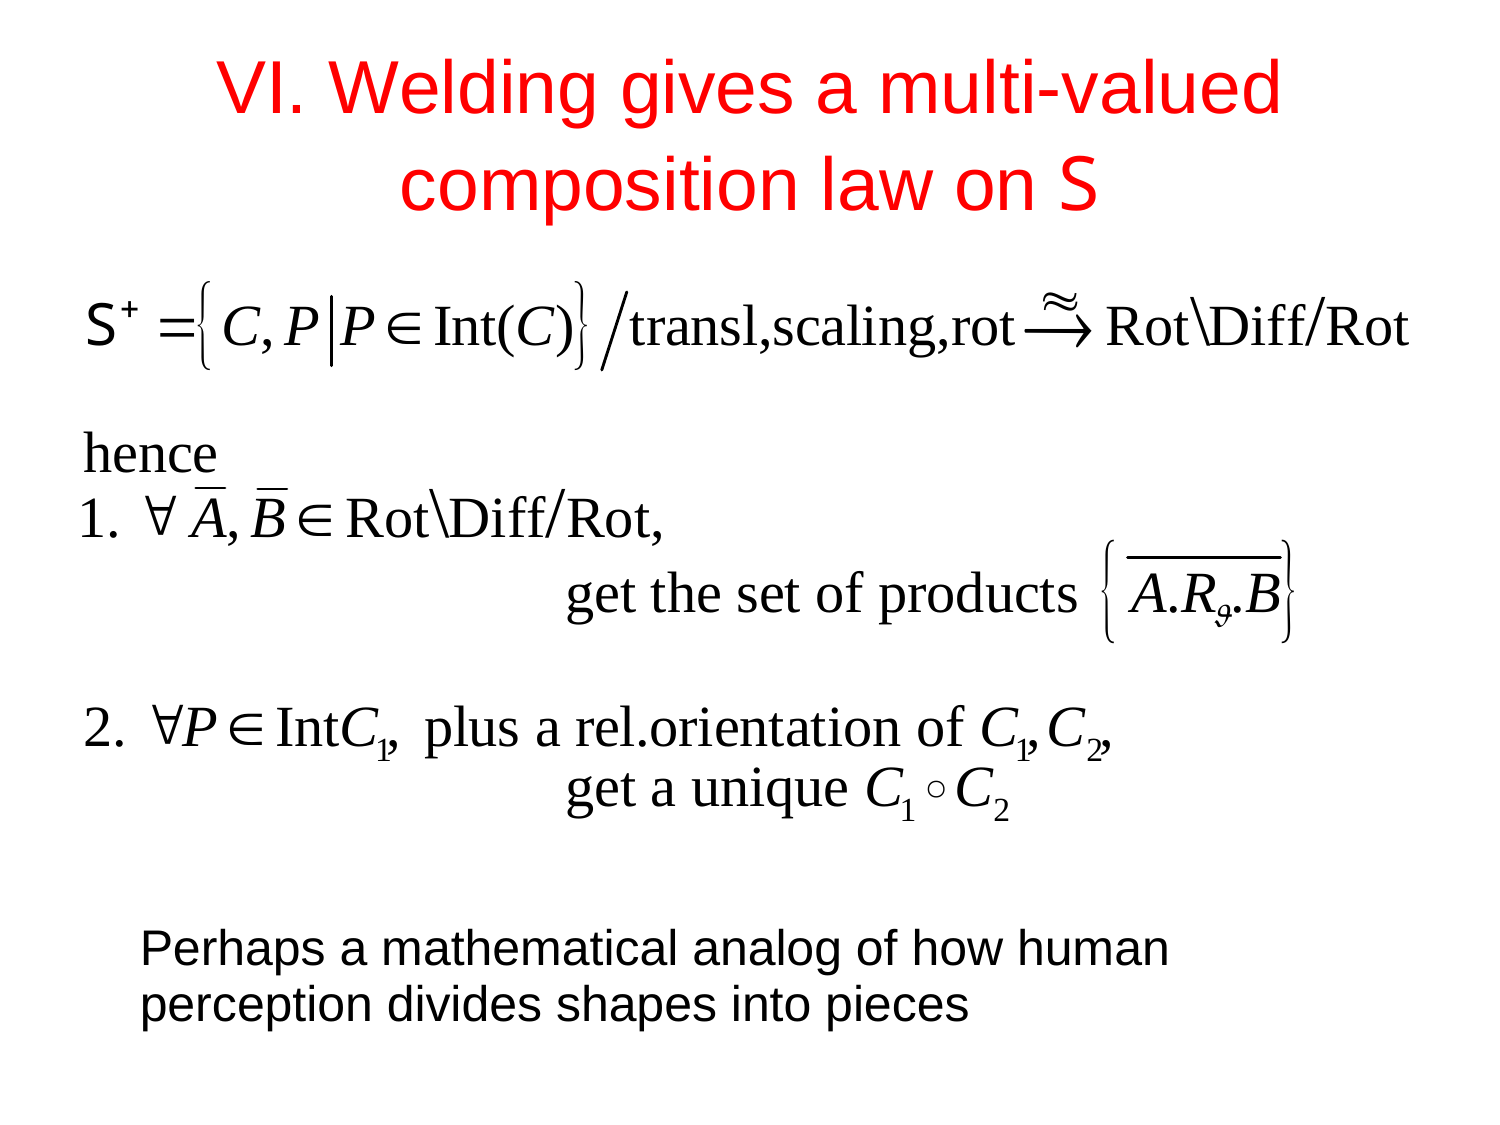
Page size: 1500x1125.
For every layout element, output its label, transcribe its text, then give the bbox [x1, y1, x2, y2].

title VI. Welding gives a multi-valued composition law on S [75, 41, 1426, 237]
text_box Perhaps a mathematical analog of how human perception divides shapes into pieces [125, 912, 1376, 1040]
chart [75, 250, 1426, 834]
